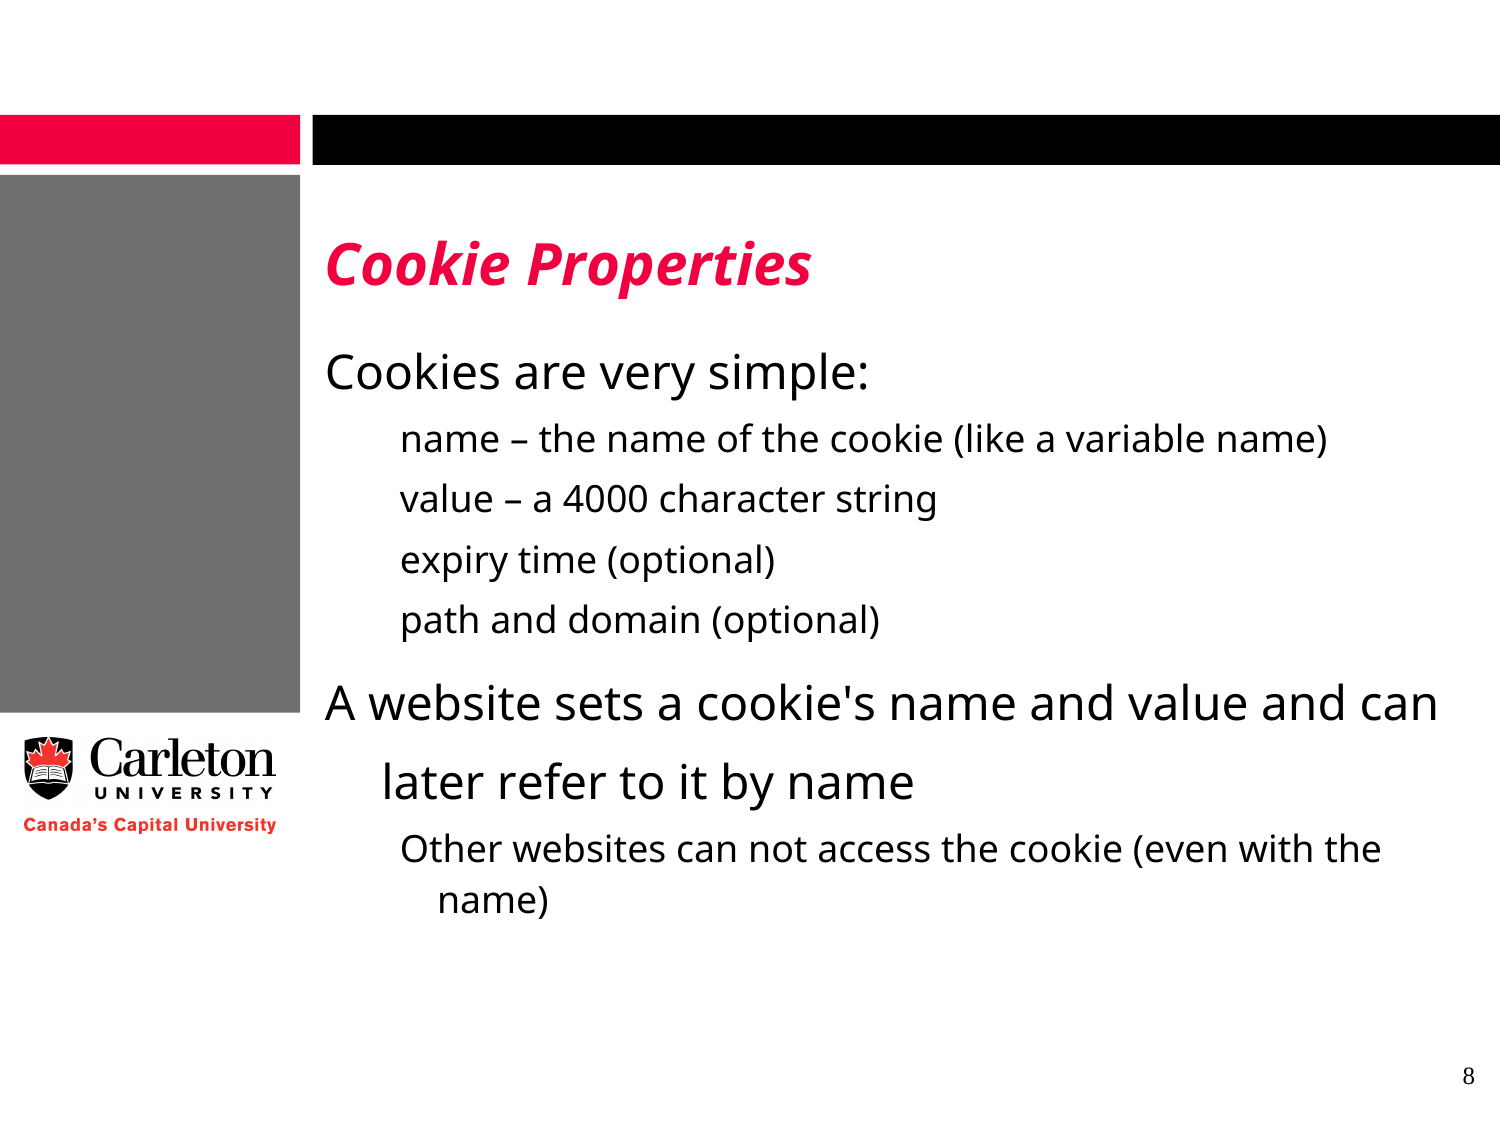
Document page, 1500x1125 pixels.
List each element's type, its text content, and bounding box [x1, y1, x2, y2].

list Cookies are very simple: name – the name of the cookie (like a variable name) value – a 4000 character string expiry time (optional) path and domain (optional) A website sets a cookie's name and value and can later refer to it by name Other websites can not access the cookie (even with the name) [324, 324, 1450, 1051]
title Cookie Properties [324, 187, 1450, 324]
picture [24, 737, 276, 834]
